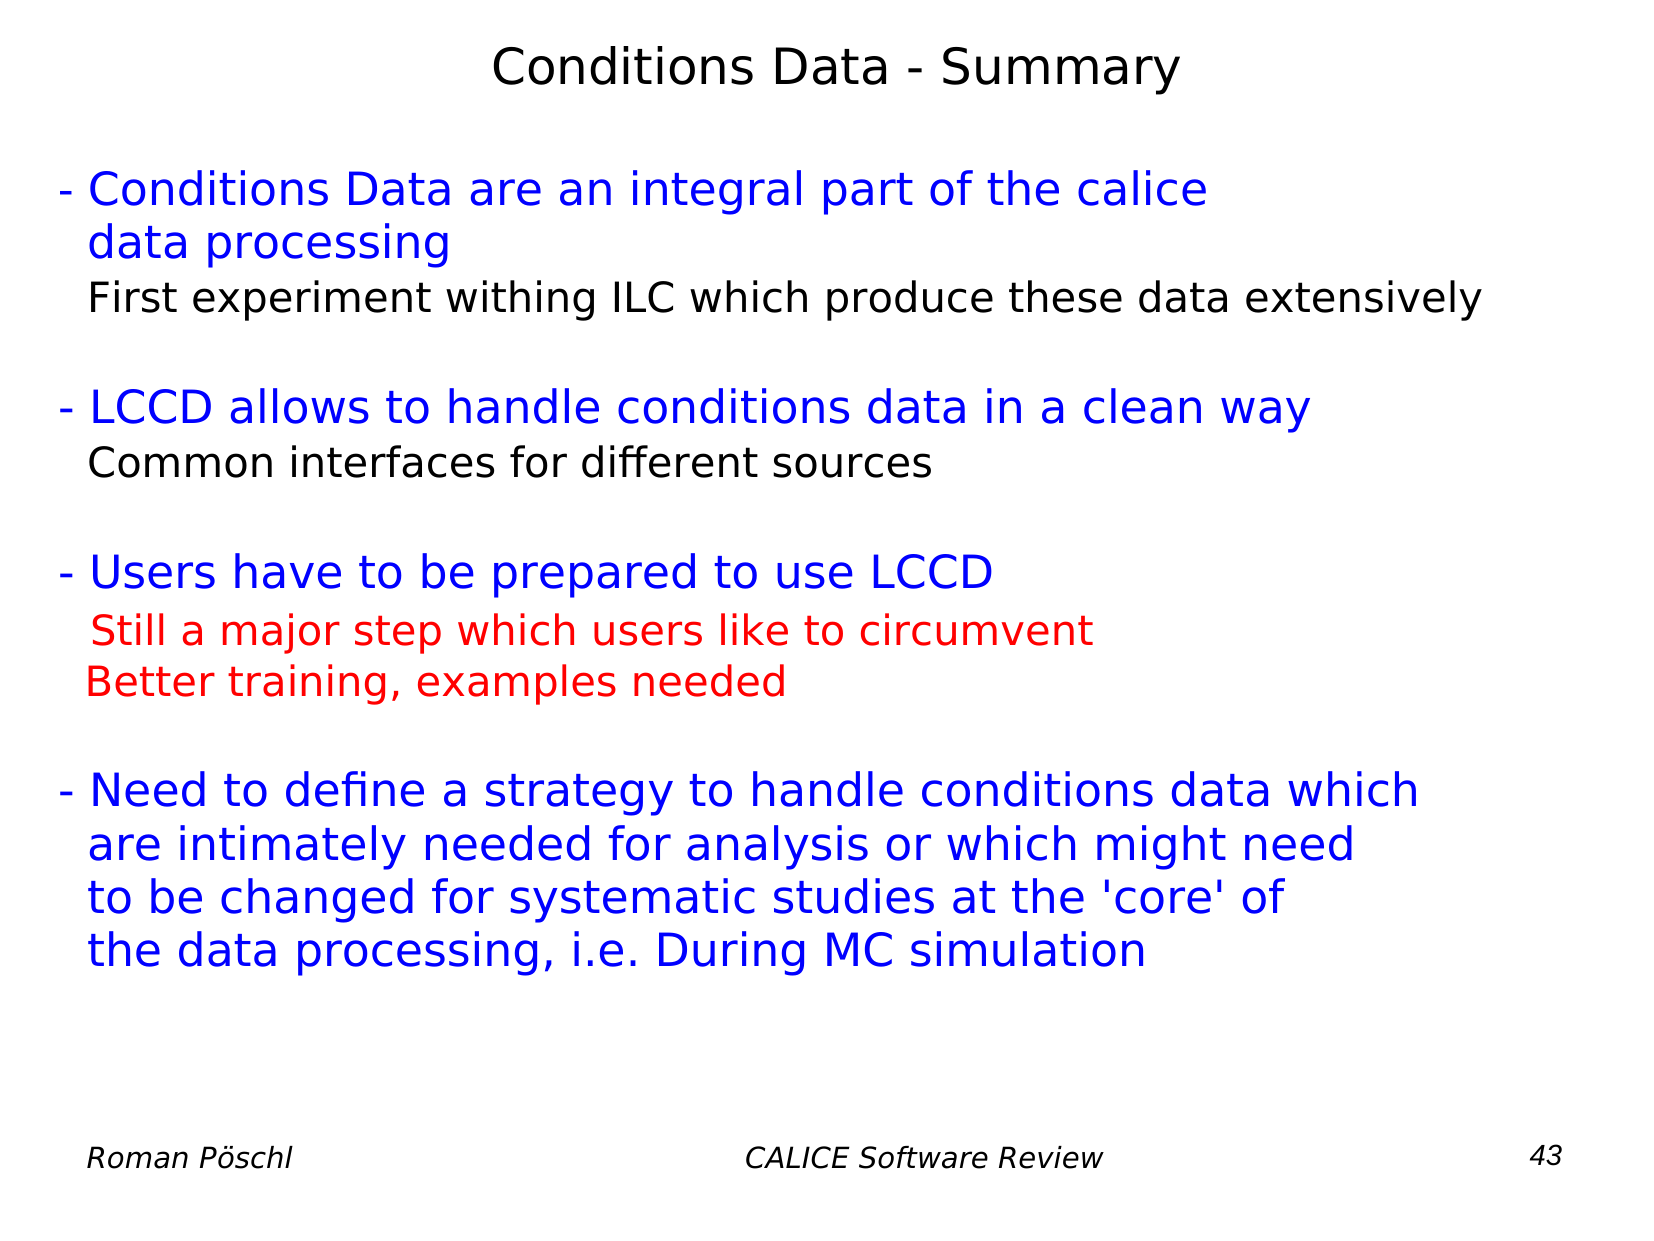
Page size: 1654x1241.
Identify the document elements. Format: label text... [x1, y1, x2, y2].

text_box - Conditions Data are an integral part of the calice data processing First experiment withing ILC which produce these data extensively - LCCD allows to handle conditions data in a clean way Common interfaces for different sources - Users have to be prepared to use LCCD Still a major step which users like to circumvent Better training, examples needed - Need to define a strategy to handle conditions data which are intimately needed for analysis or which might need to be changed for systematic studies at the 'core' of the data processing, i.e. During MC simulation [58, 163, 1495, 978]
text_box Conditions Data - Summary [491, 37, 1169, 97]
